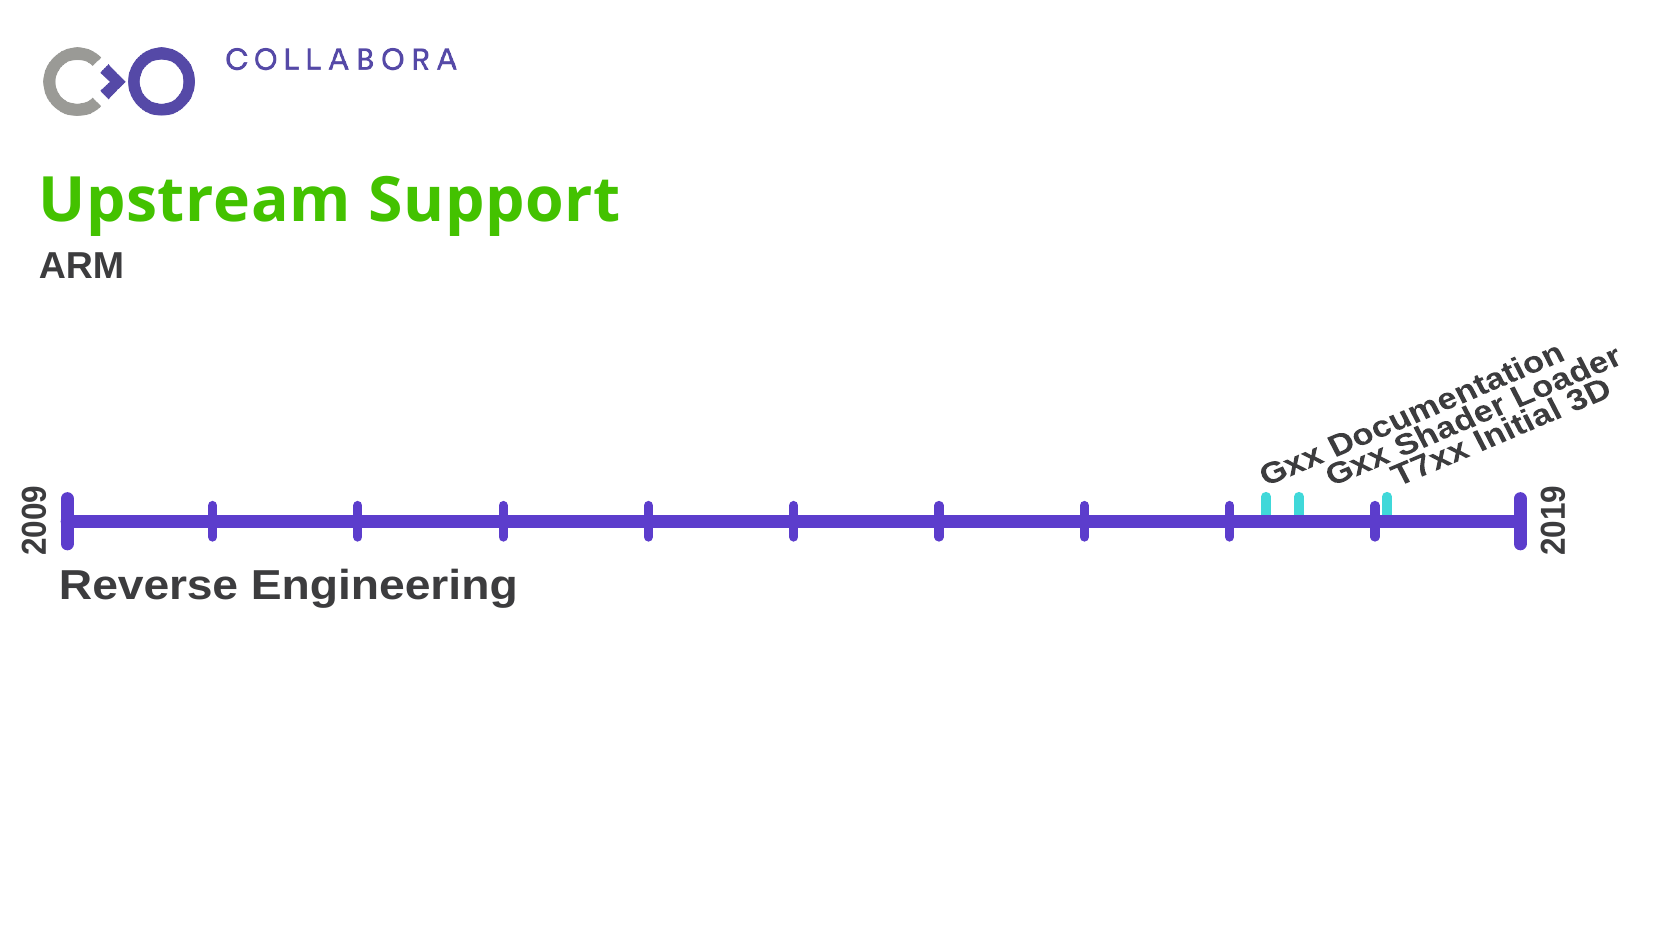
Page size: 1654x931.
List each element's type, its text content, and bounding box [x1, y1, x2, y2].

title Upstream Support [38, 159, 1614, 216]
picture [0, 295, 1654, 635]
text_box ARM [39, 240, 1612, 290]
picture [43, 47, 457, 116]
